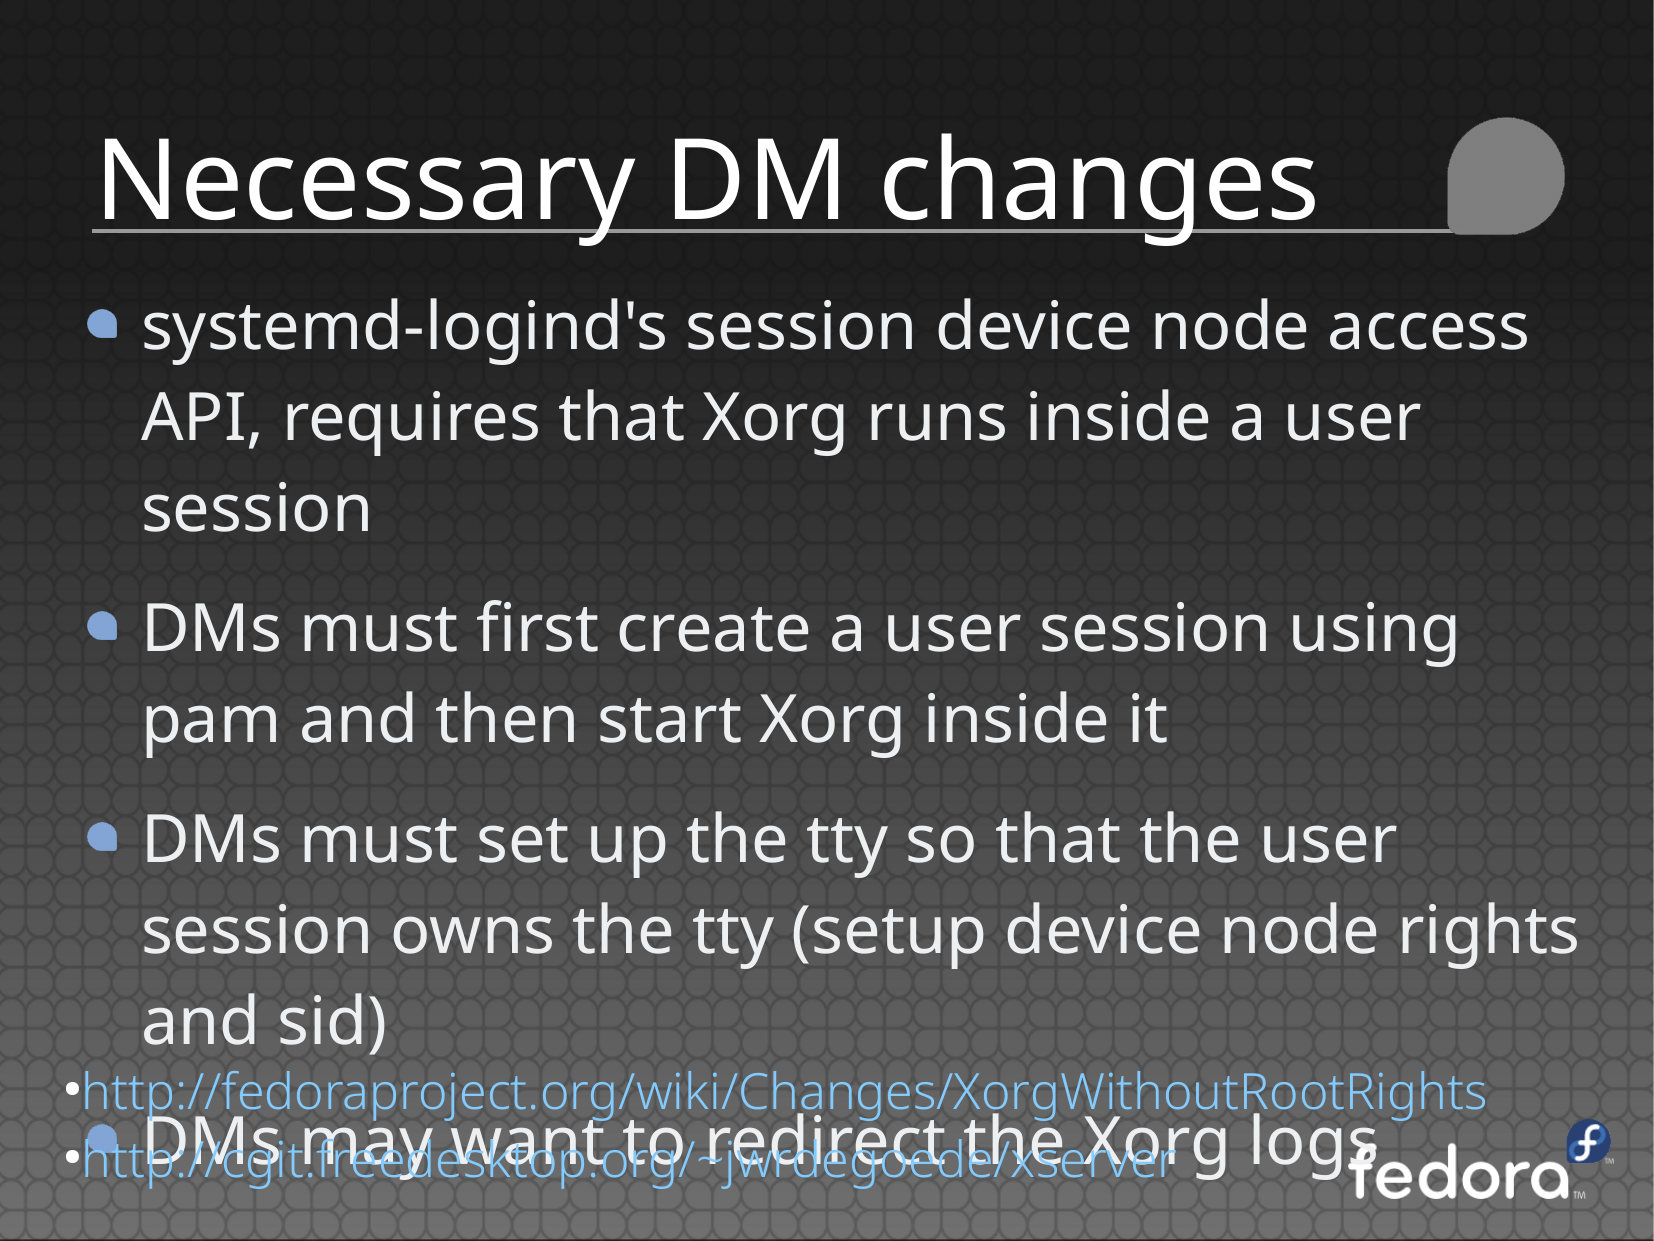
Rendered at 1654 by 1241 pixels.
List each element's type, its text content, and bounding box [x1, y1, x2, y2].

picture [0, 0, 1654, 1241]
title Necessary DM changes [94, 100, 1426, 251]
text_box http://fedoraproject.org/wiki/Changes/XorgWithoutRootRights http://cgit.freedesktop.org/~jwrdegoede/xserver [48, 1048, 1626, 1203]
list systemd-logind's session device node access API, requires that Xorg runs inside a user session DMs must first create a user session using pam and then start Xorg inside it DMs must set up the tty so that the user session owns the tty (setup device node rights and sid) DMs may want to redirect the Xorg logs [70, 278, 1619, 1048]
